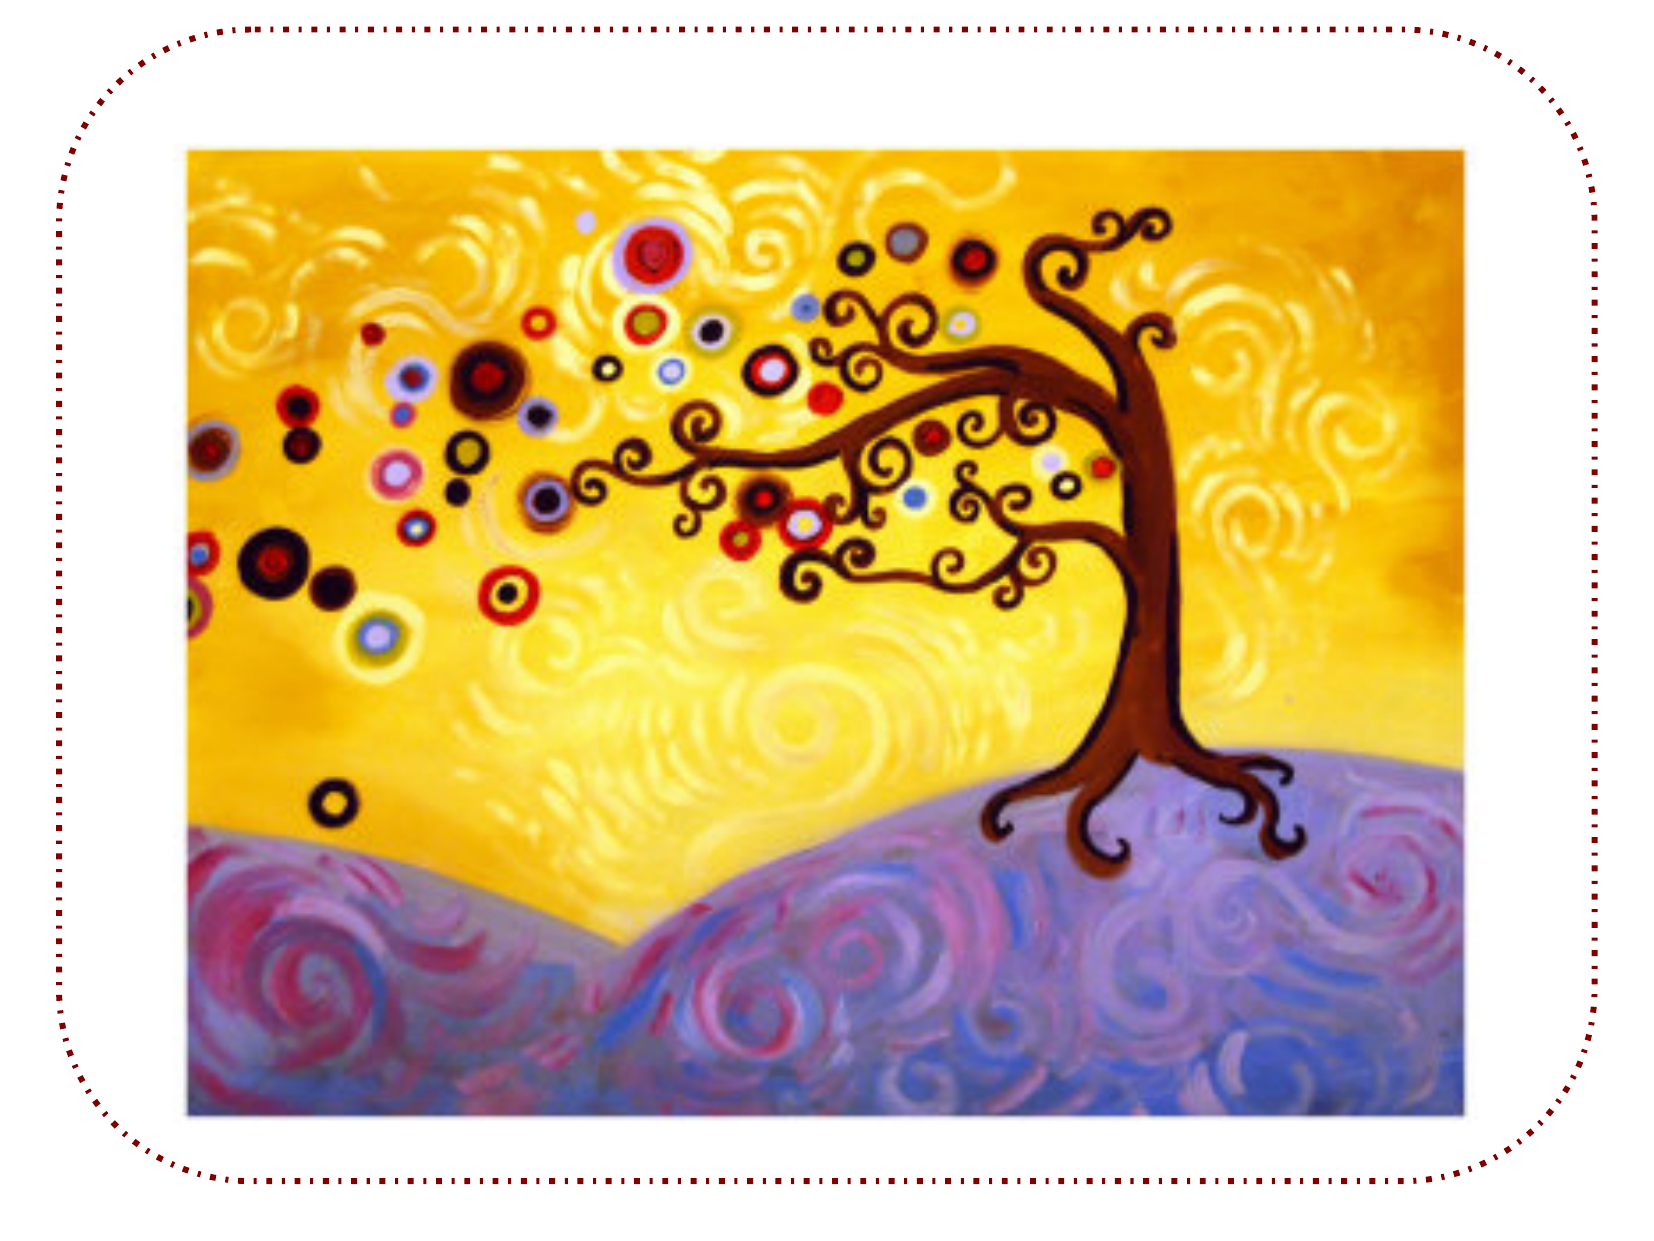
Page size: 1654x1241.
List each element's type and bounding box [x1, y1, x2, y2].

picture [118, 58, 1536, 1211]
